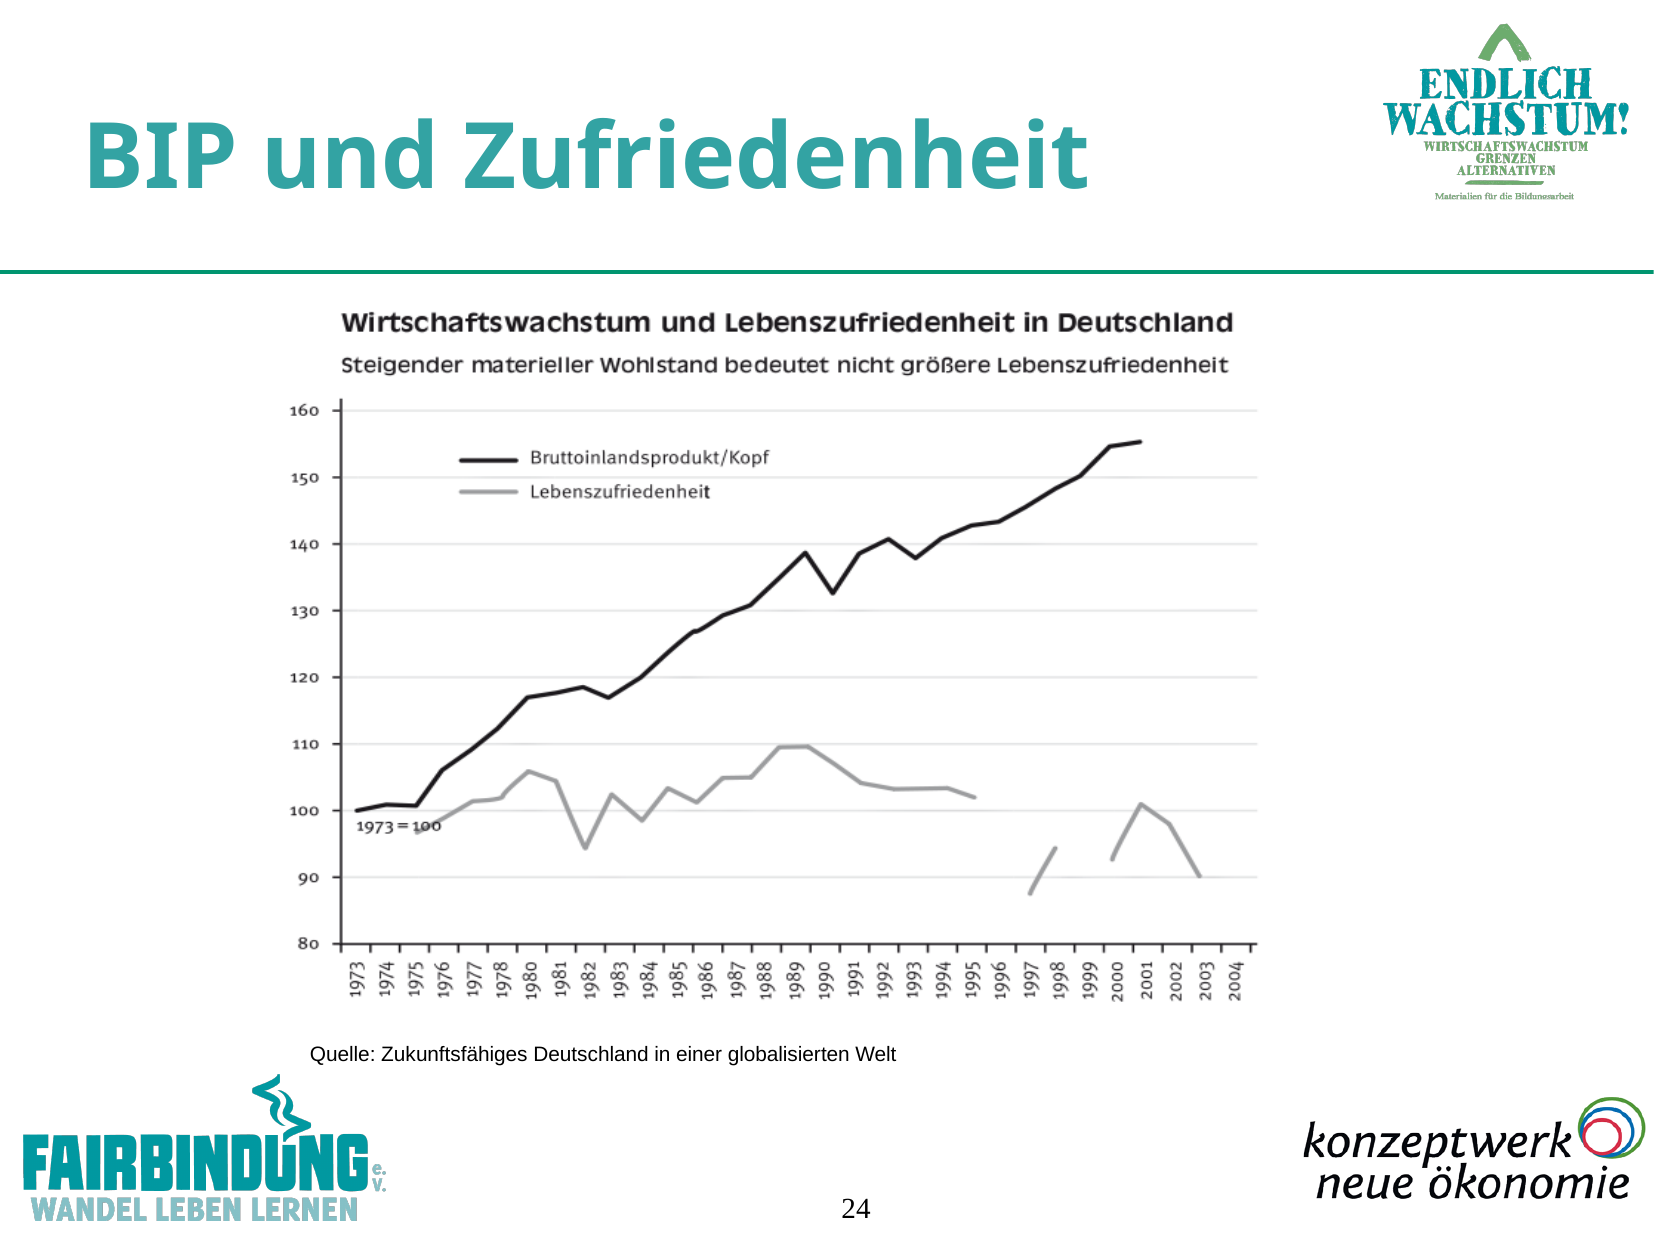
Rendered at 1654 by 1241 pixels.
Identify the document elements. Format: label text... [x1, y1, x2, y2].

picture [23, 1074, 386, 1221]
title BIP und Zufriedenheit [82, 49, 1571, 257]
picture [1382, 23, 1630, 201]
picture [1291, 1081, 1654, 1235]
picture [254, 299, 1315, 1023]
text_box Quelle: Zukunftsfähiges Deutschland in einer globalisierten Welt [295, 1033, 1536, 1072]
